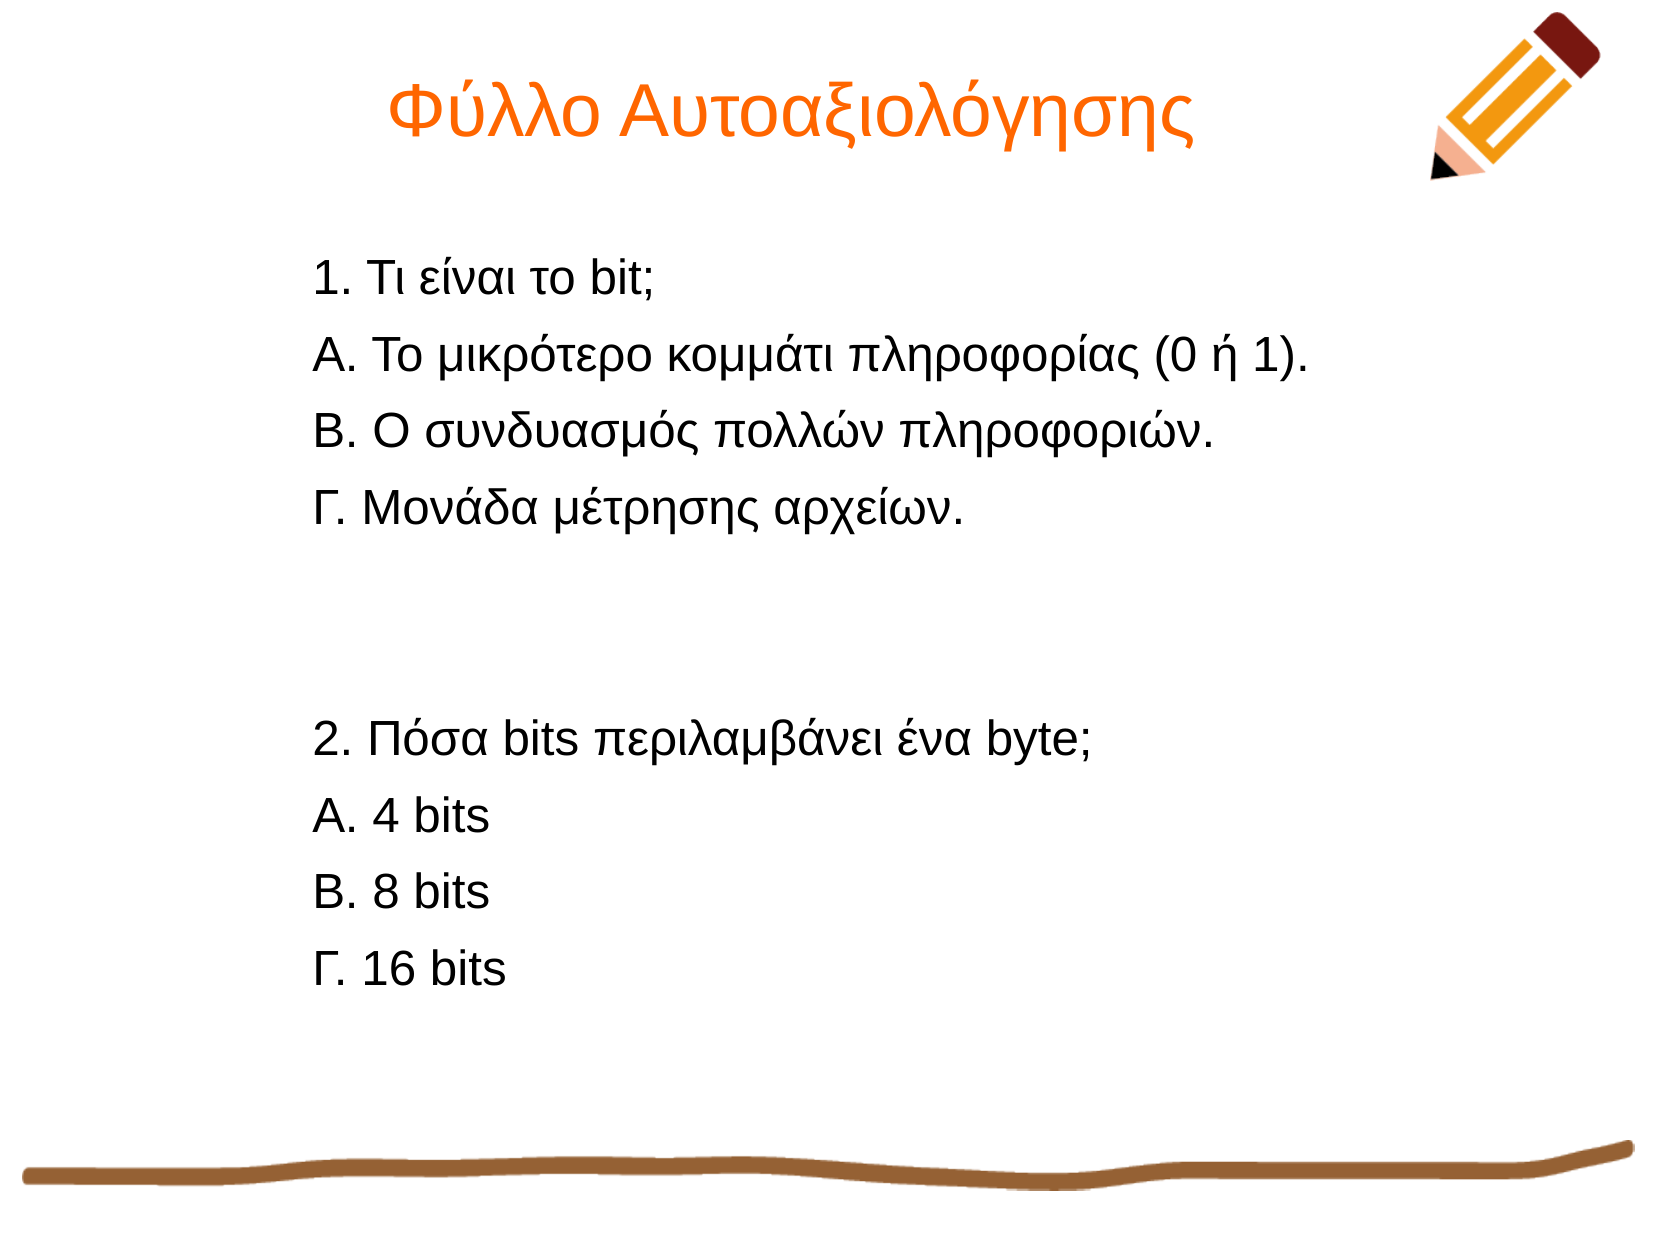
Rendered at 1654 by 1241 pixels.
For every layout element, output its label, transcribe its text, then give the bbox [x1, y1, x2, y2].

list 1. Τι είναι το bit; Α. Το μικρότερο κομμάτι πληροφορίας (0 ή 1). Β. Ο συνδυασμός πολλών πληροφοριών. Γ. Μονάδα μέτρησης αρχείων. 2. Πόσα bits περιλαμβάνει ένα byte; Α. 4 bits Β. 8 bits Γ. 16 bits [259, 172, 1654, 1004]
title Φύλλο Αυτοαξιολόγησης [82, 49, 1430, 172]
picture [22, 1140, 1635, 1191]
picture [1430, 12, 1601, 172]
